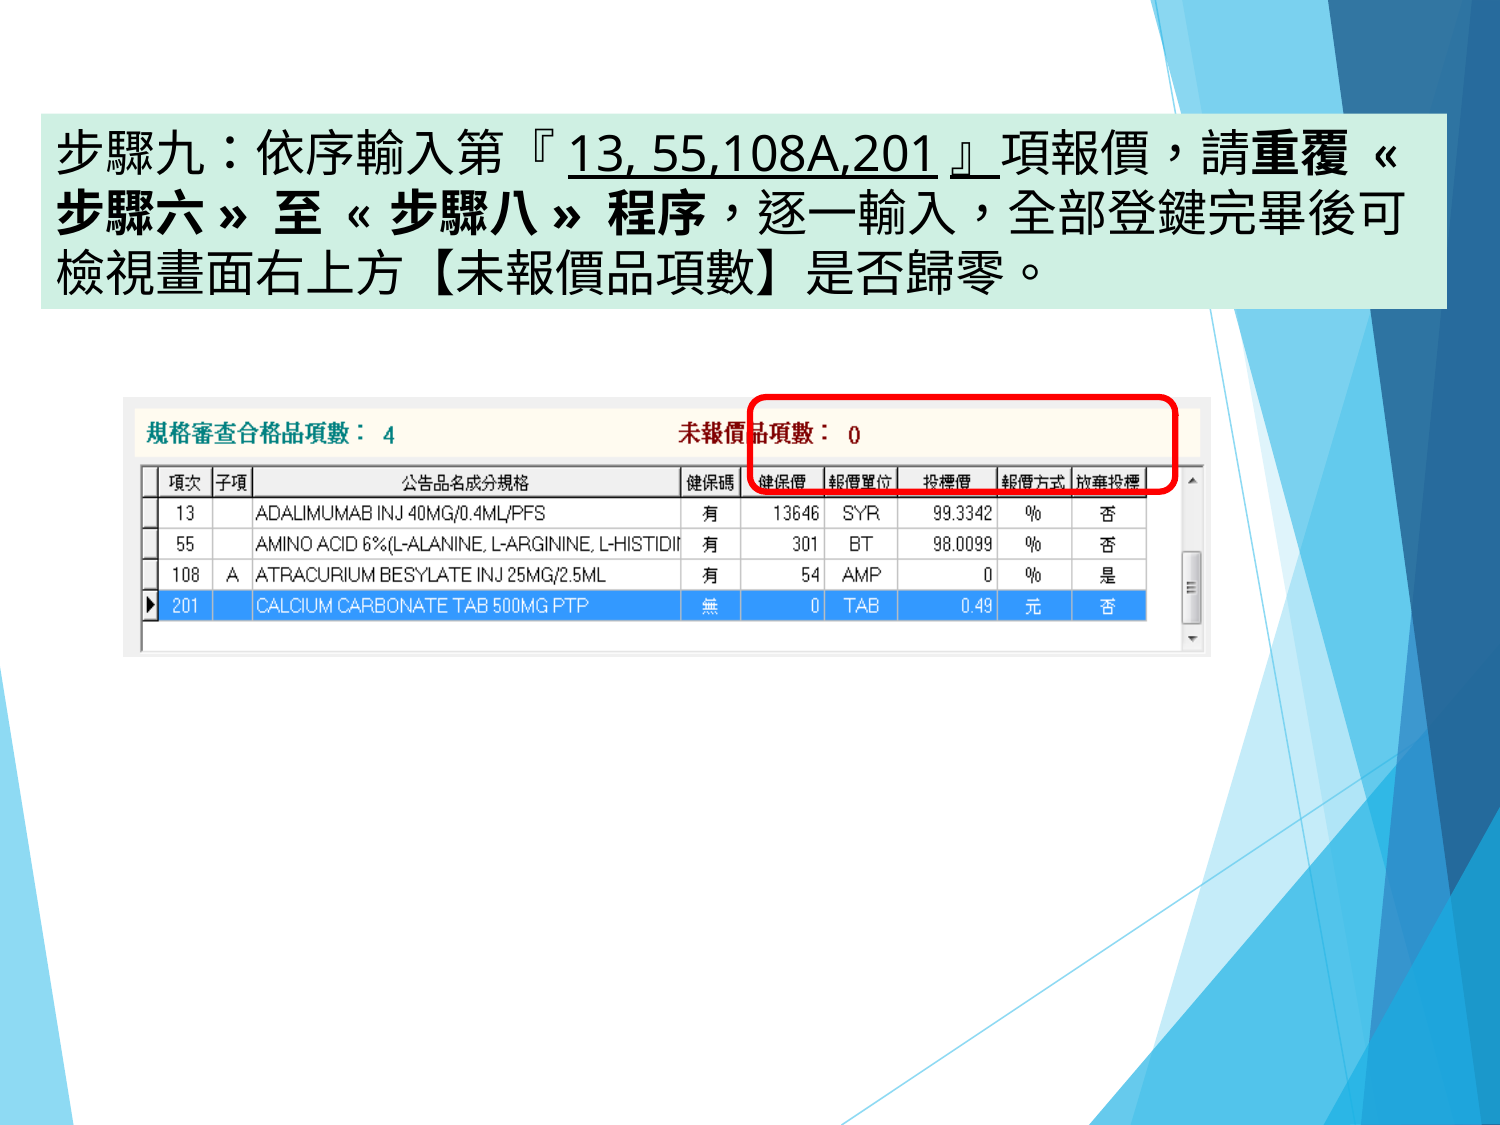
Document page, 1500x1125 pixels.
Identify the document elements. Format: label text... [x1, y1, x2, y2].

picture [123, 397, 1211, 658]
text_box 步驟九：依序輸入第『13, 55,108A,201』項報價，請重覆 «步驟六» 至 «步驟八» 程序，逐一輸入，全部登鍵完畢後可檢視畫面右上方【未報價品項數】是否歸零。 [41, 113, 1447, 309]
picture [754, 401, 1172, 488]
